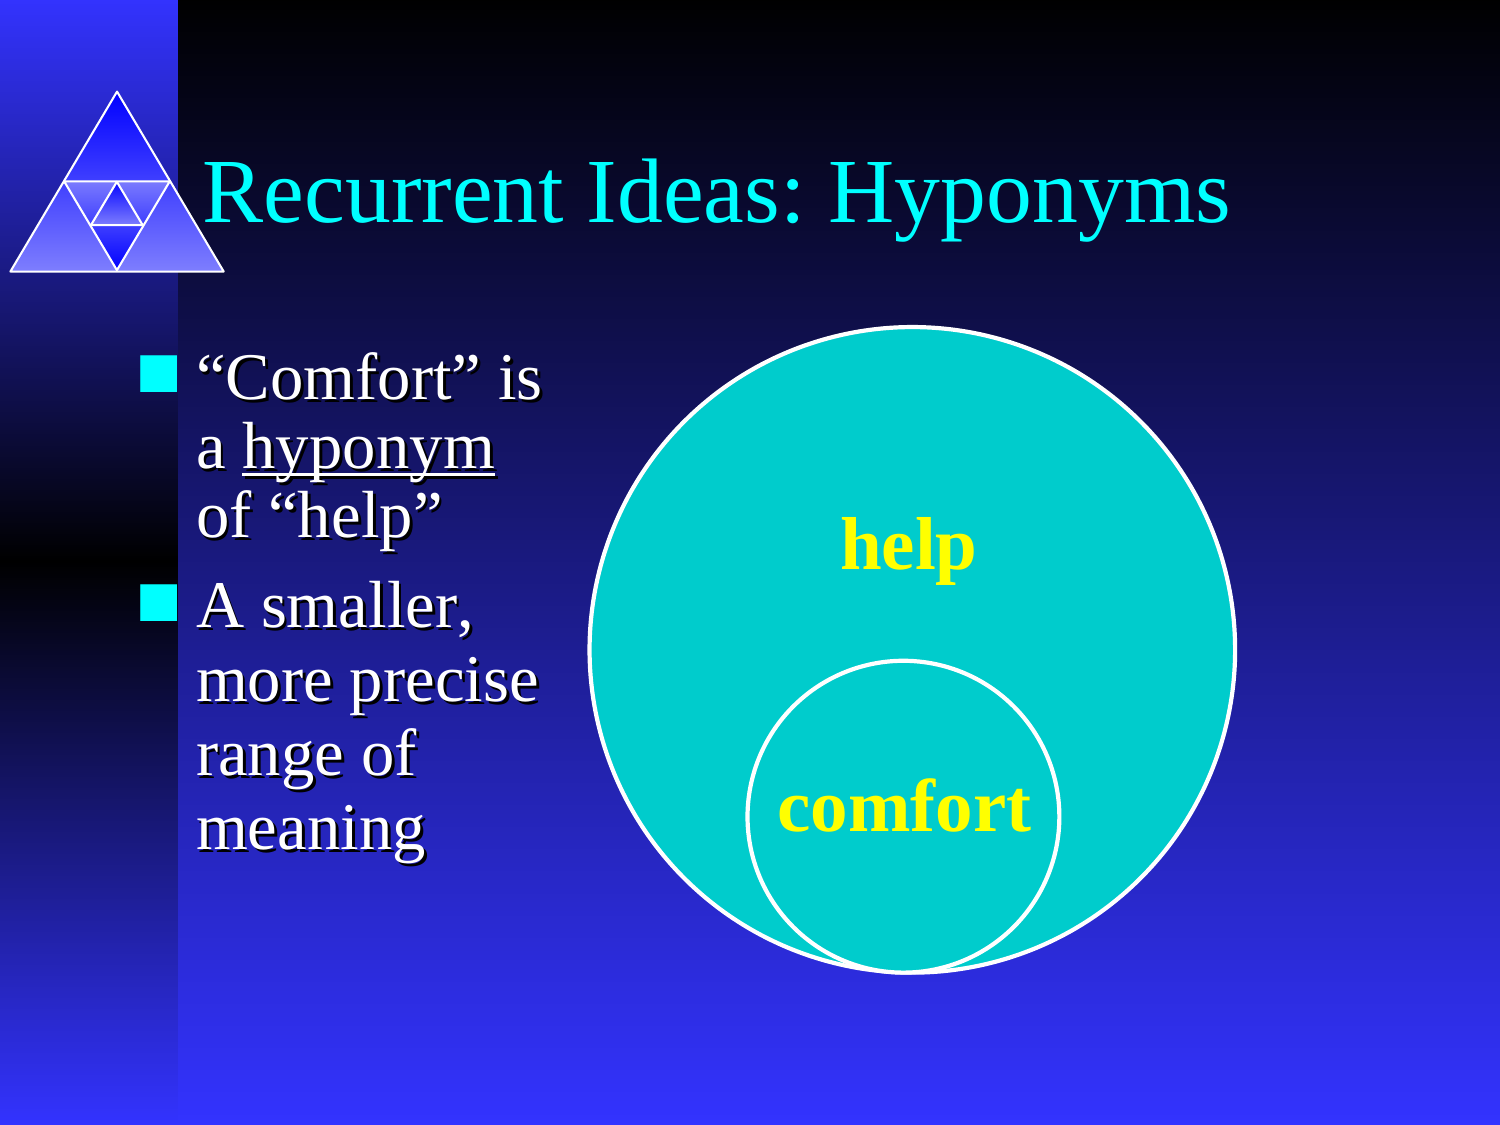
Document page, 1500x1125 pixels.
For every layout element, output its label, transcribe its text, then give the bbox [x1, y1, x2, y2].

title Recurrent Ideas: Hyponyms [187, 99, 1463, 288]
text_box help [825, 499, 1138, 593]
text_box [589, 327, 1236, 973]
list “Comfort” is a hyponym of “help” A smaller, more precise range of meaning [125, 337, 563, 1013]
text_box comfort [762, 762, 1075, 855]
